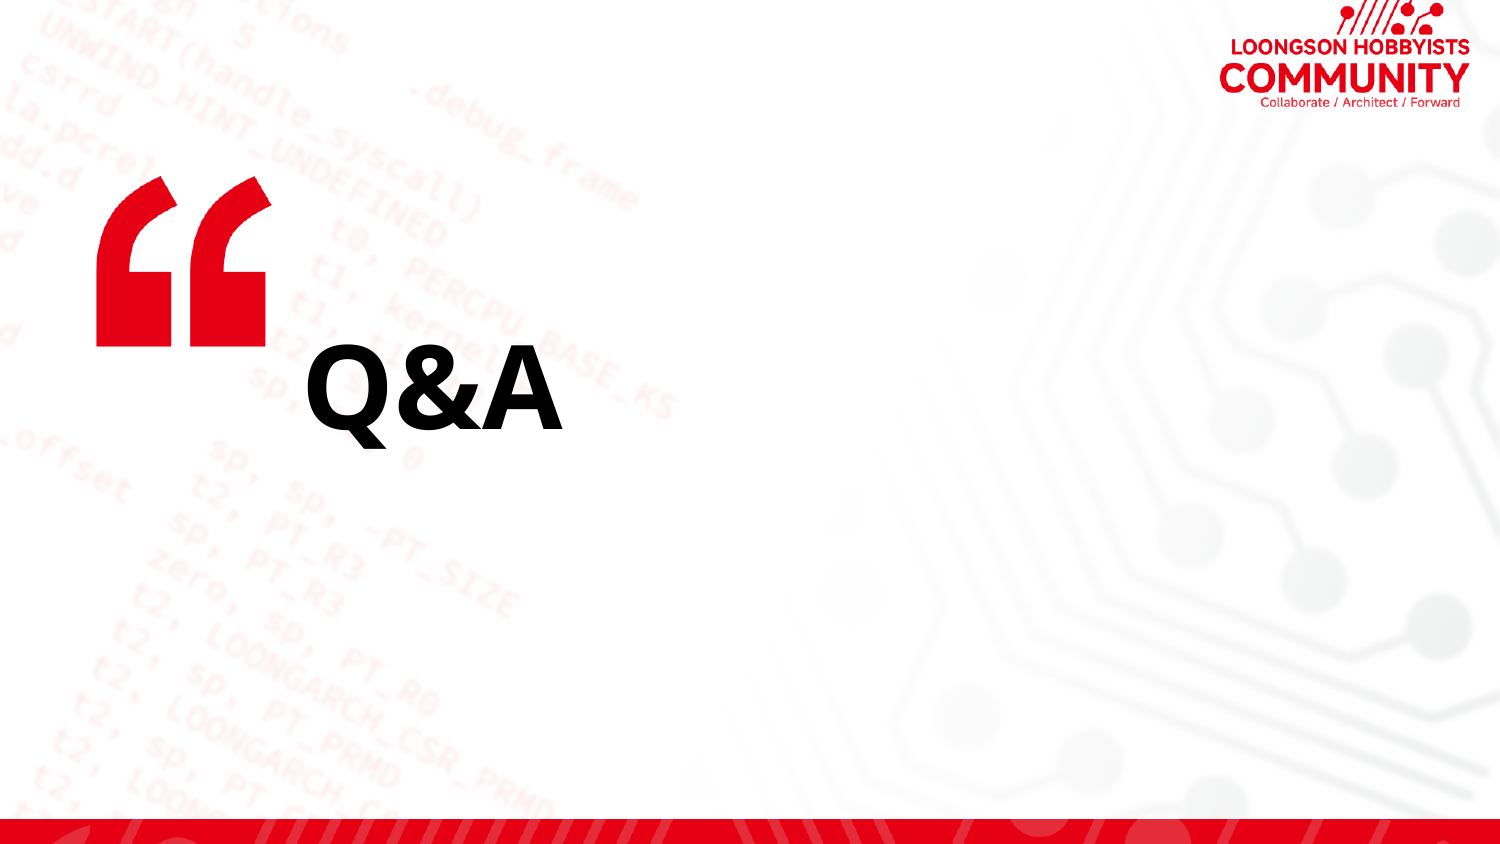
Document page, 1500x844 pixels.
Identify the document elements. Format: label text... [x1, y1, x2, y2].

picture [0, 0, 1500, 844]
title Q&A [286, 231, 1228, 536]
